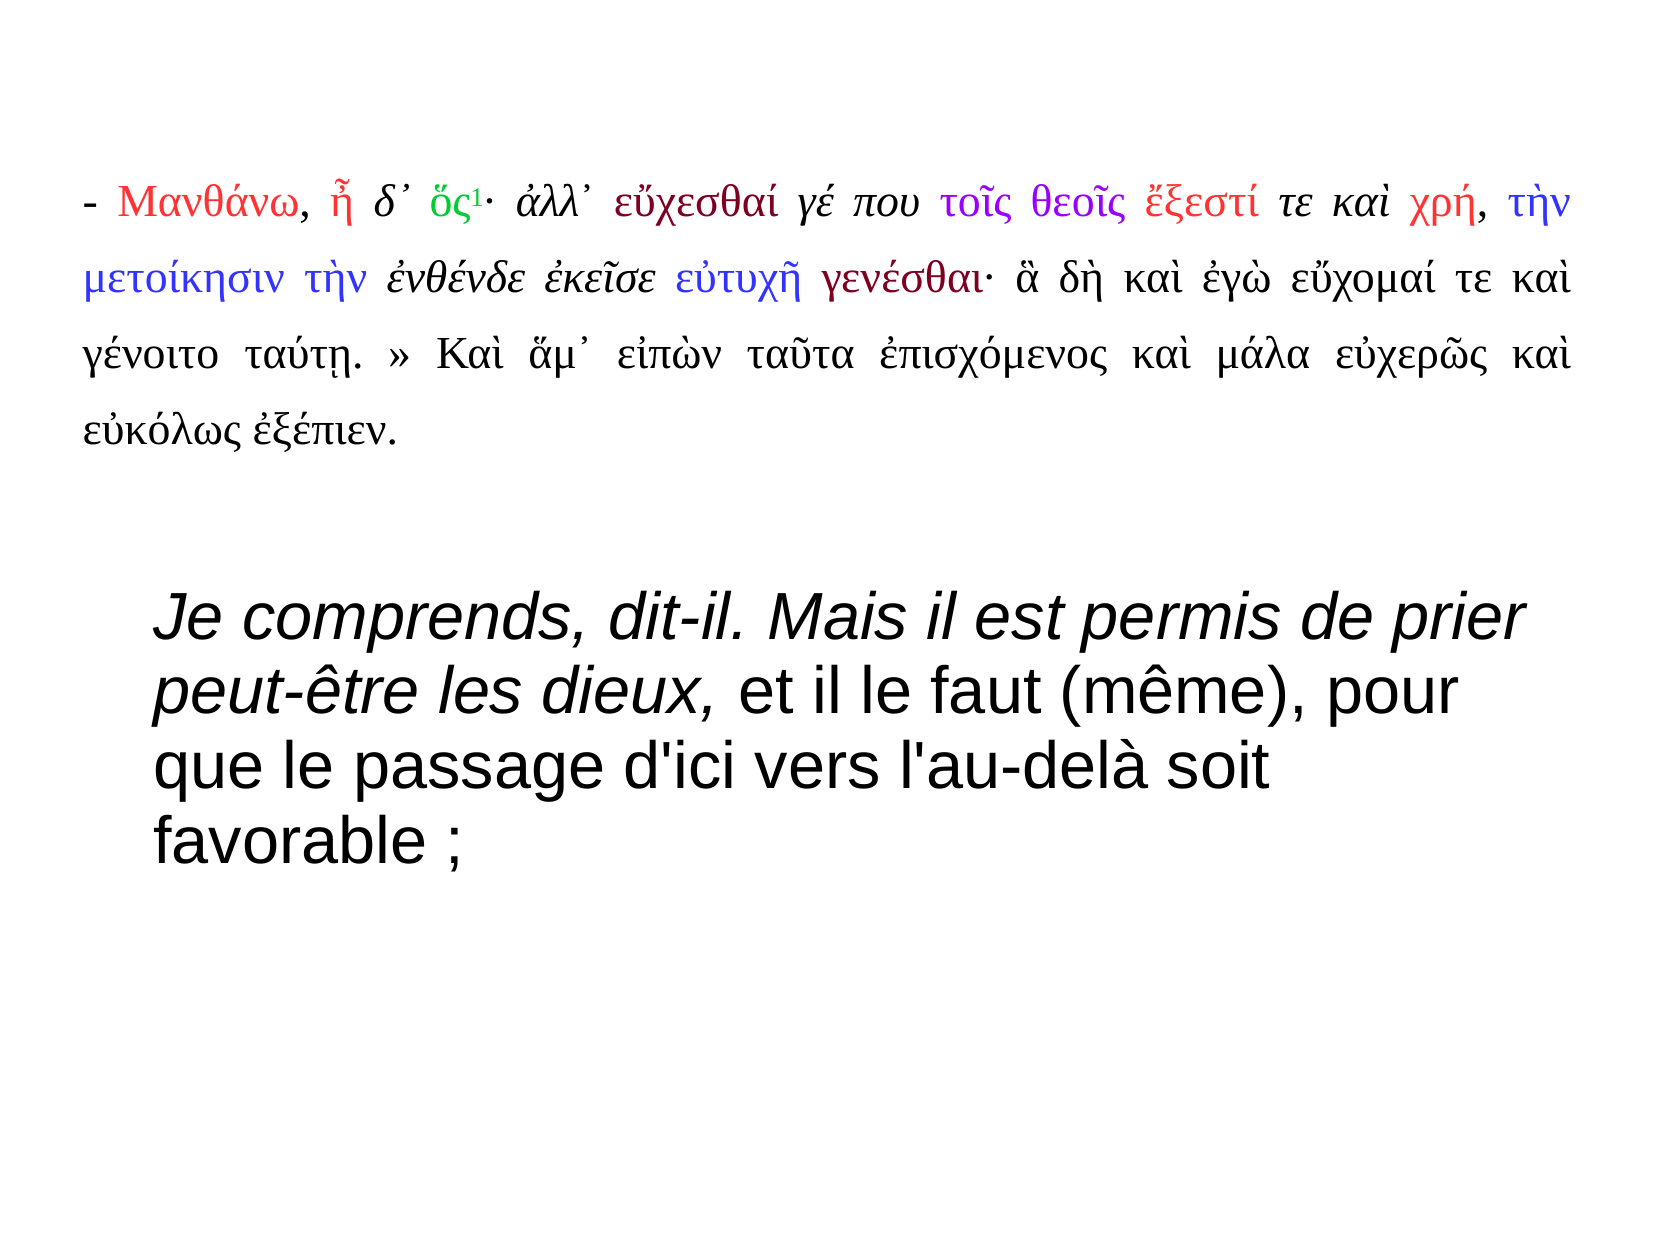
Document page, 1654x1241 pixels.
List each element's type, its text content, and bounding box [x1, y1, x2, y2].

title - Μανθάνω, ἦ δ᾽ ὅς1· ἀλλ᾽ εὔχεσθαί γέ που τοῖς θεοῖς ἔξεστί τε καὶ χρή, τὴν μετοίκησιν τὴν ἐνθένδε ἐκεῖσε εὐτυχῆ γενέσθαι· ἃ δὴ καὶ ἐγὼ εὔχομαί τε καὶ γένοιτο ταύτῃ. » Καὶ ἅμ᾽ εἰπὼν ταῦτα ἐπισχόμενος καὶ μάλα εὐχερῶς καὶ εὐκόλως ἐξέπιεν. [82, 49, 1571, 556]
list Je comprends, dit-il. Mais il est permis de prier peut-être les dieux, et il le faut (même), pour que le passage d'ici vers l'au-delà soit favorable ; [82, 578, 1571, 1109]
